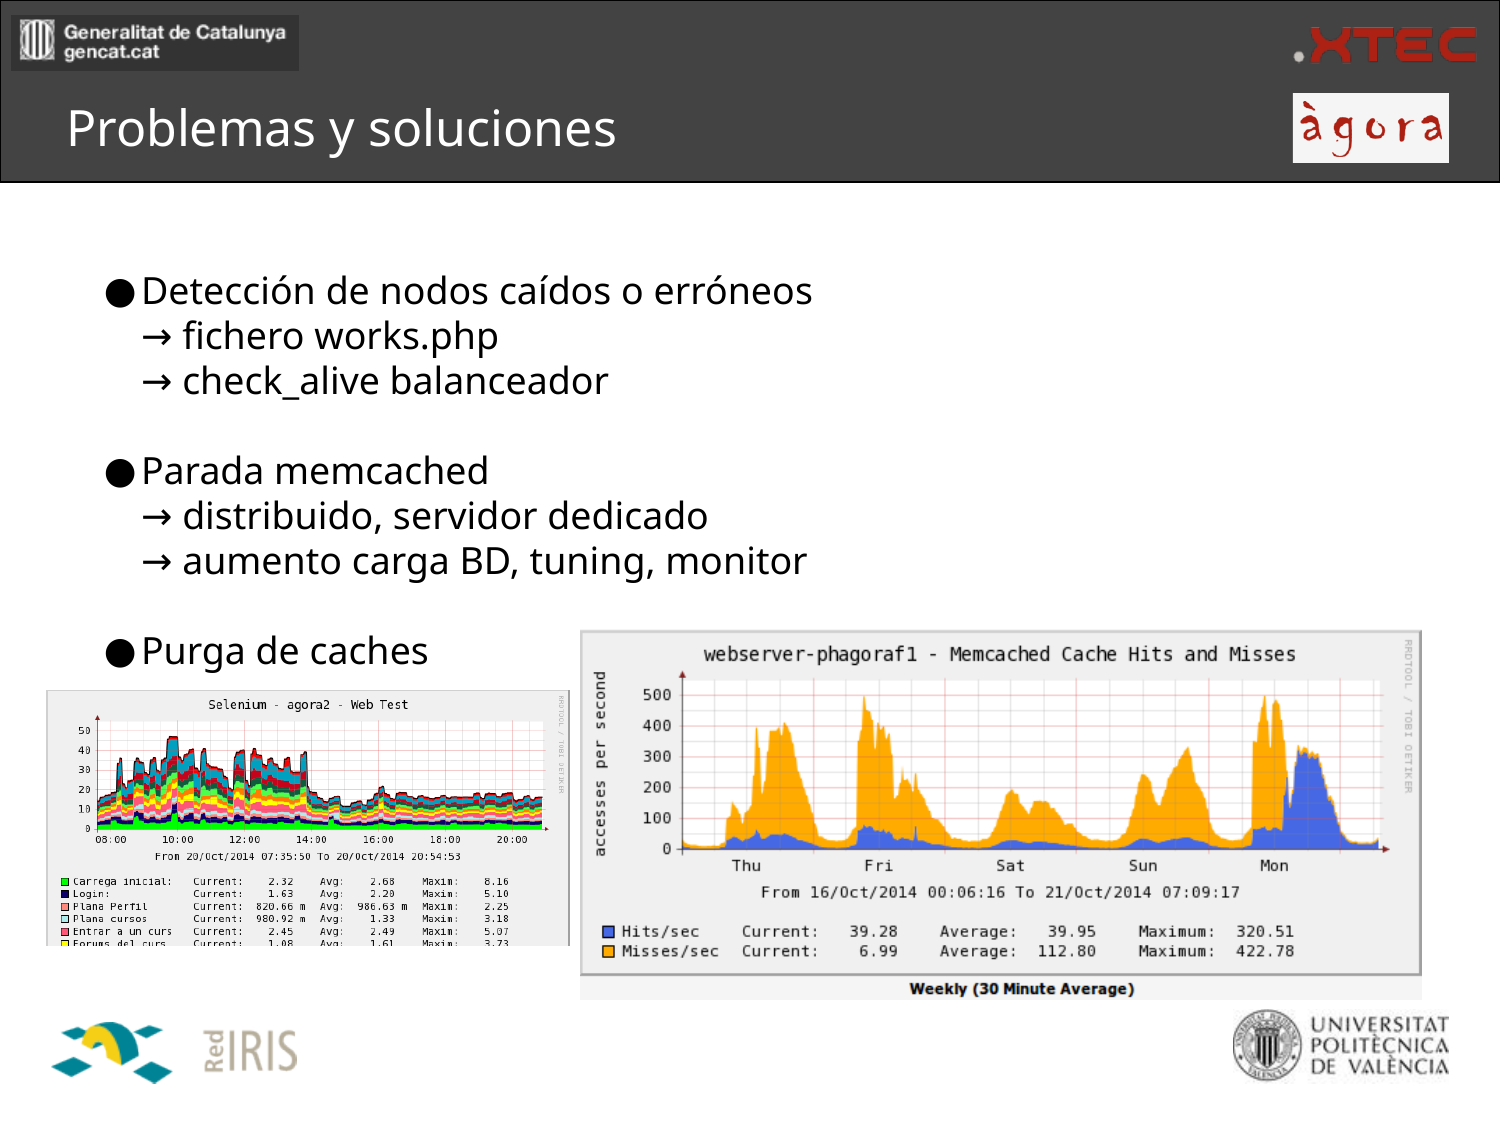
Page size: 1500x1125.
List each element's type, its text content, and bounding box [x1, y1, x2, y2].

title Problemas y soluciones [51, 81, 1449, 207]
picture [51, 1022, 297, 1084]
picture [11, 15, 299, 71]
picture [45, 690, 572, 946]
picture [1233, 1009, 1449, 1084]
picture [1293, 23, 1480, 67]
list Detección de nodos caídos o erróneos → fichero works.php → check_alive balanceador Parada memcached → distribuido, servidor dedicado → aumento carga BD, tuning, monitor Purga de caches [51, 252, 1449, 1000]
picture [580, 629, 1422, 1000]
